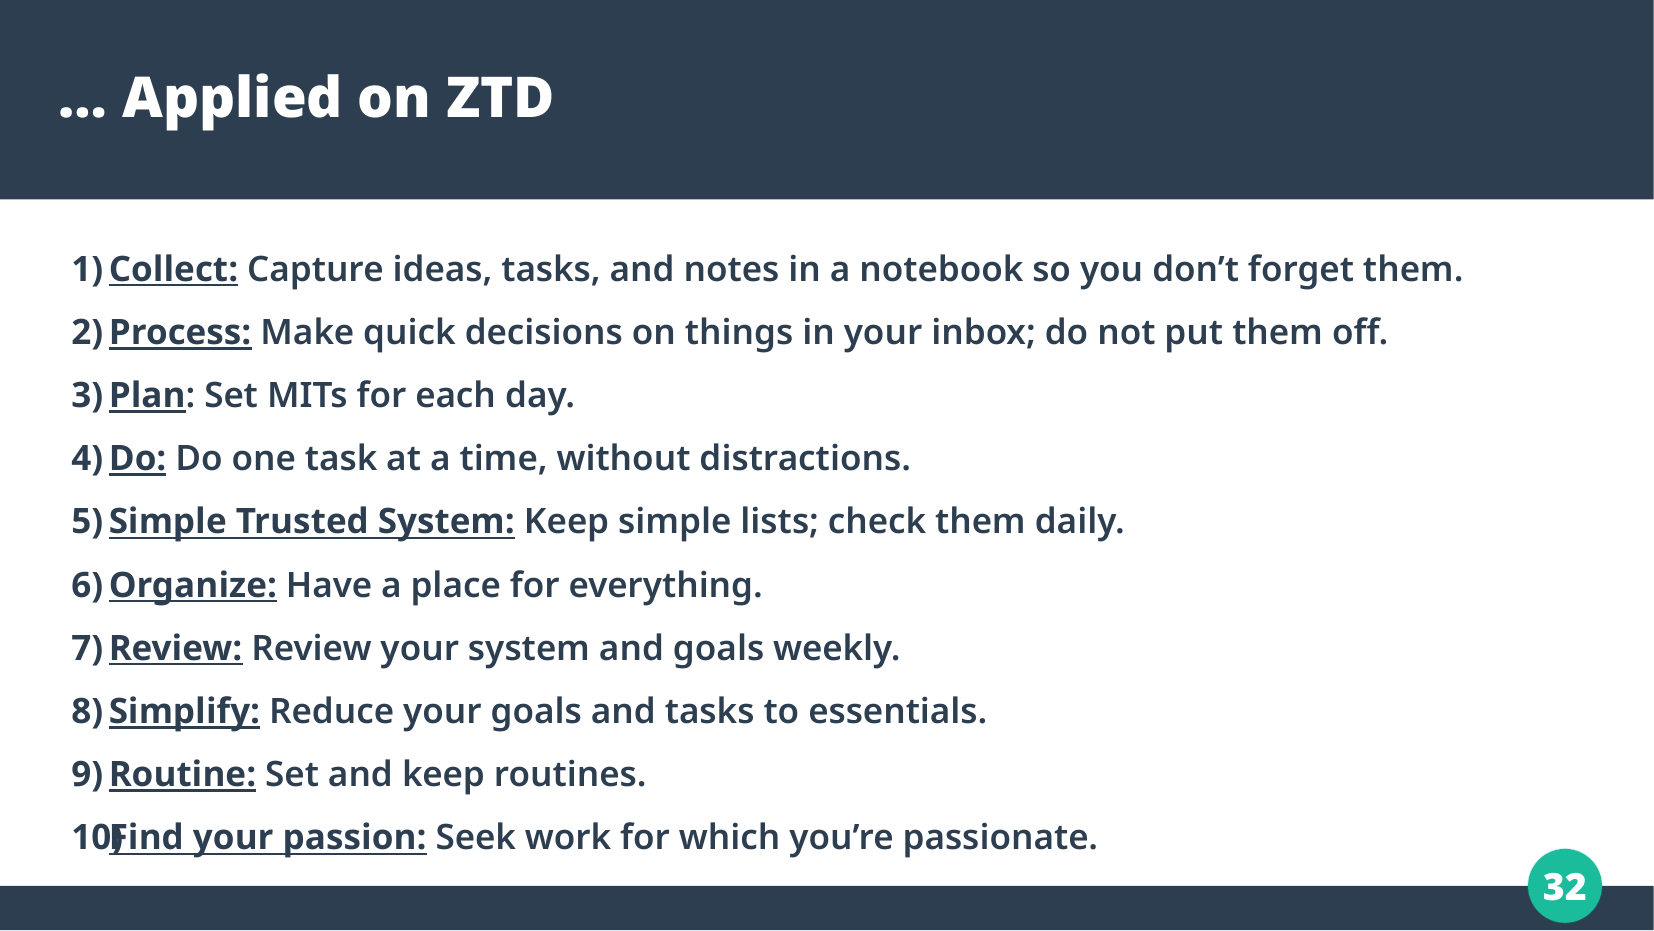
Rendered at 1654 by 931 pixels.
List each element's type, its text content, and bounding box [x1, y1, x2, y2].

title … Applied on ZTD [59, 37, 1595, 155]
list Collect: Capture ideas, tasks, and notes in a notebook so you don’t forget them. Process: Make quick decisions on things in your inbox; do not put them off. Plan: Set MITs for each day. Do: Do one task at a time, without distractions. Simple Trusted System: Keep simple lists; check them daily. Organize: Have a place for everything. Review: Review your system and goals weekly. Simplify: Reduce your goals and tasks to essentials. Routine: Set and keep routines. Find your passion: Seek work for which you’re passionate. [59, 243, 1595, 864]
